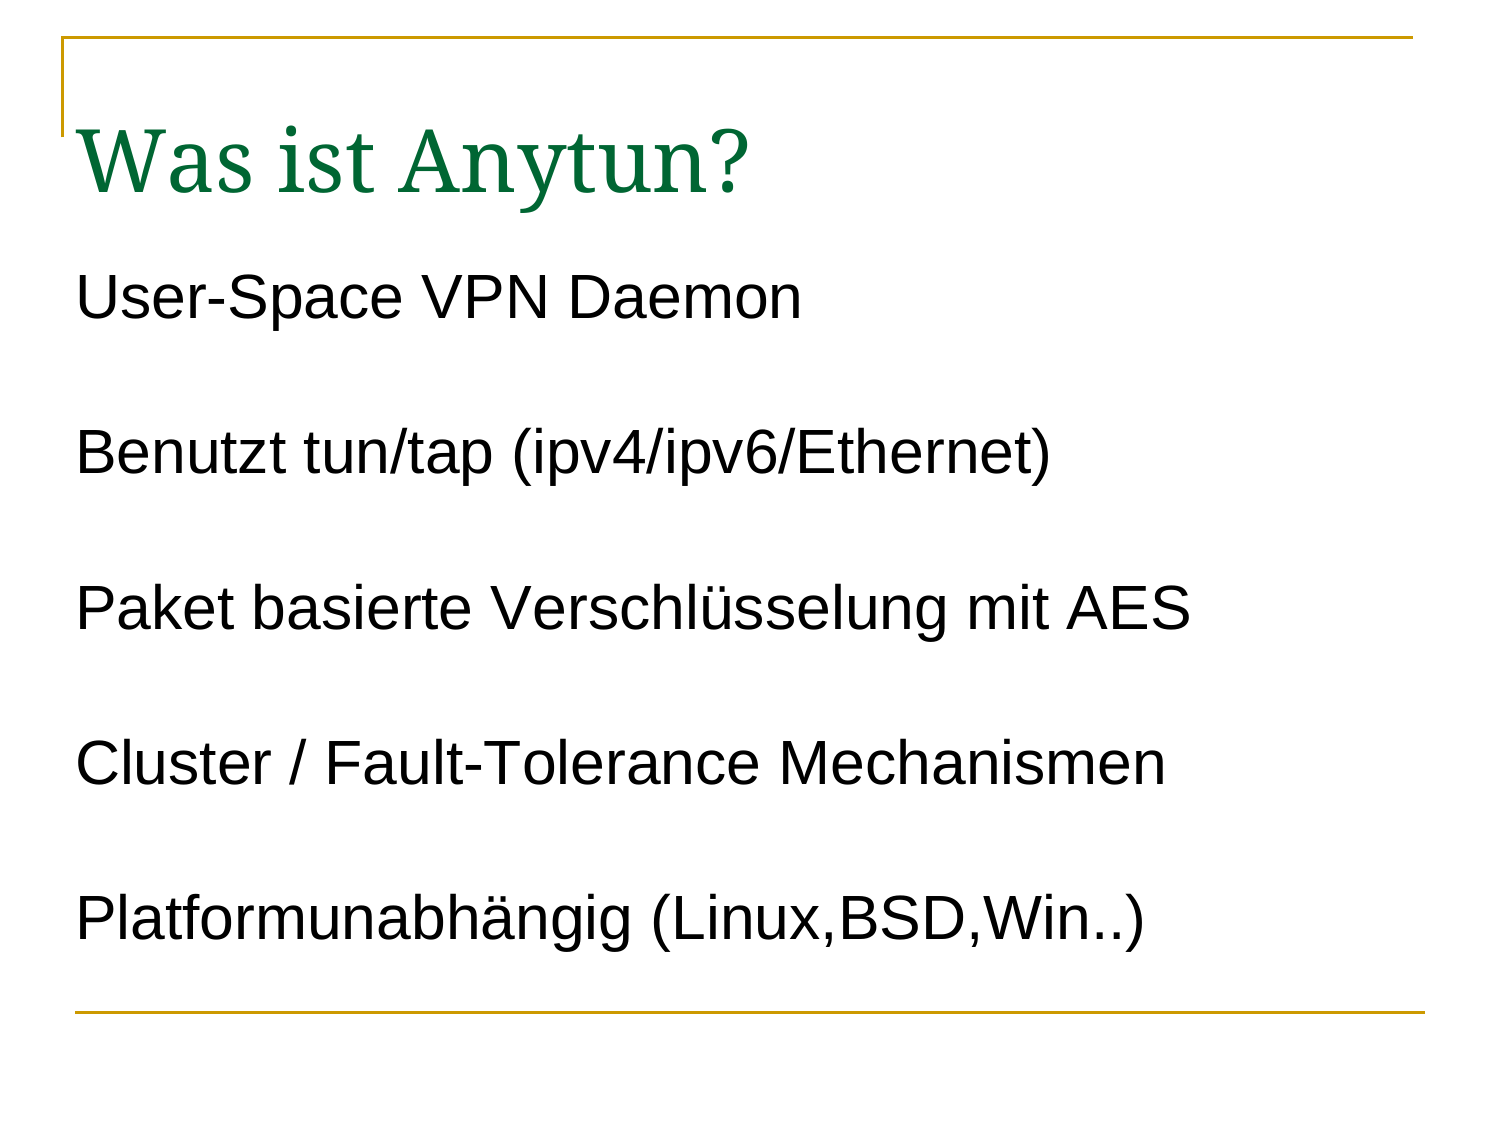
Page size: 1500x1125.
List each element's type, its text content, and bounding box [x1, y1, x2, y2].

list User-Space VPN Daemon Benutzt tun/tap (ipv4/ipv6/Ethernet) Paket basierte Verschlüsselung mit AES Cluster / Fault-Tolerance Mechanismen Platformunabhängig (Linux,BSD,Win..) [75, 262, 1426, 991]
title Was ist Anytun? [75, 45, 1426, 262]
